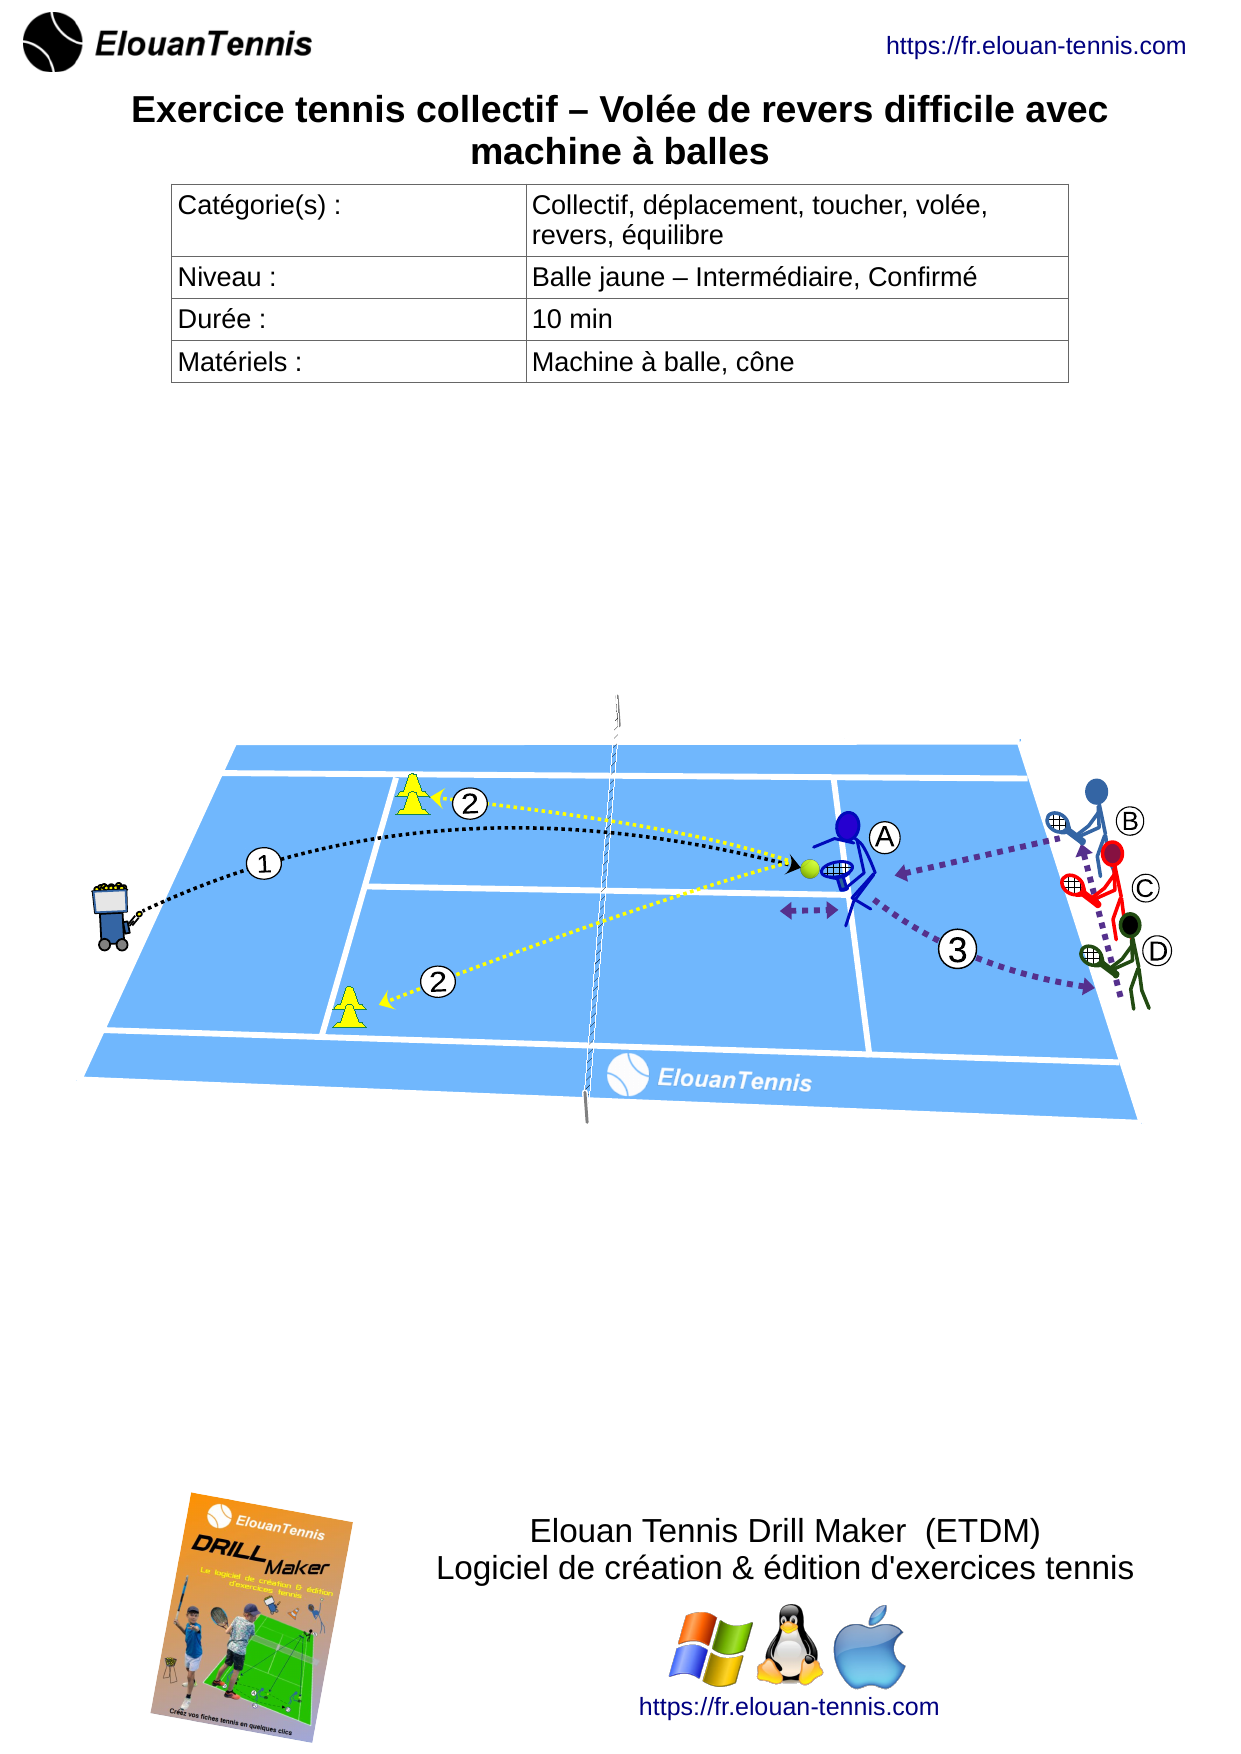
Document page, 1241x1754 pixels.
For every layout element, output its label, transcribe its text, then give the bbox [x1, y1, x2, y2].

table_cell Niveau : [172, 257, 526, 298]
text_box [1120, 913, 1140, 937]
table_header Collectif, déplacement, toucher, volée, revers, équilibre [527, 185, 1068, 256]
table_cell Balle jaune – Intermédiaire, Confirmé [527, 257, 1068, 298]
text_box [1142, 935, 1173, 967]
table_header Catégorie(s) : [172, 185, 526, 256]
picture [665, 1600, 907, 1685]
text_box [1046, 812, 1085, 844]
text_box [1115, 806, 1145, 836]
text_box https://fr.elouan-tennis.com [871, 24, 1213, 68]
text_box [108, 777, 392, 1033]
picture [606, 1052, 813, 1104]
picture [23, 12, 312, 72]
text_box [1131, 873, 1160, 903]
title Exercice tennis collectif – Volée de revers difficile avec machine à balles [78, 86, 1162, 175]
text_box https://fr.elouan-tennis.com [624, 1685, 966, 1729]
text_box [93, 890, 130, 951]
text_box Elouan Tennis Drill Maker (ETDM) Logiciel de création & édition d'exercices tennis [378, 1504, 1193, 1604]
text_box [1086, 780, 1107, 803]
picture [800, 859, 820, 879]
text_box [85, 694, 1137, 1119]
table_cell Machine à balle, cône [527, 341, 1068, 382]
text_box [1102, 842, 1123, 866]
text_box [851, 848, 872, 894]
table_cell Durée : [172, 299, 526, 340]
picture [150, 1492, 353, 1743]
table_cell 10 min [527, 299, 1068, 340]
text_box [94, 882, 127, 890]
table_cell Matériels : [172, 341, 526, 382]
